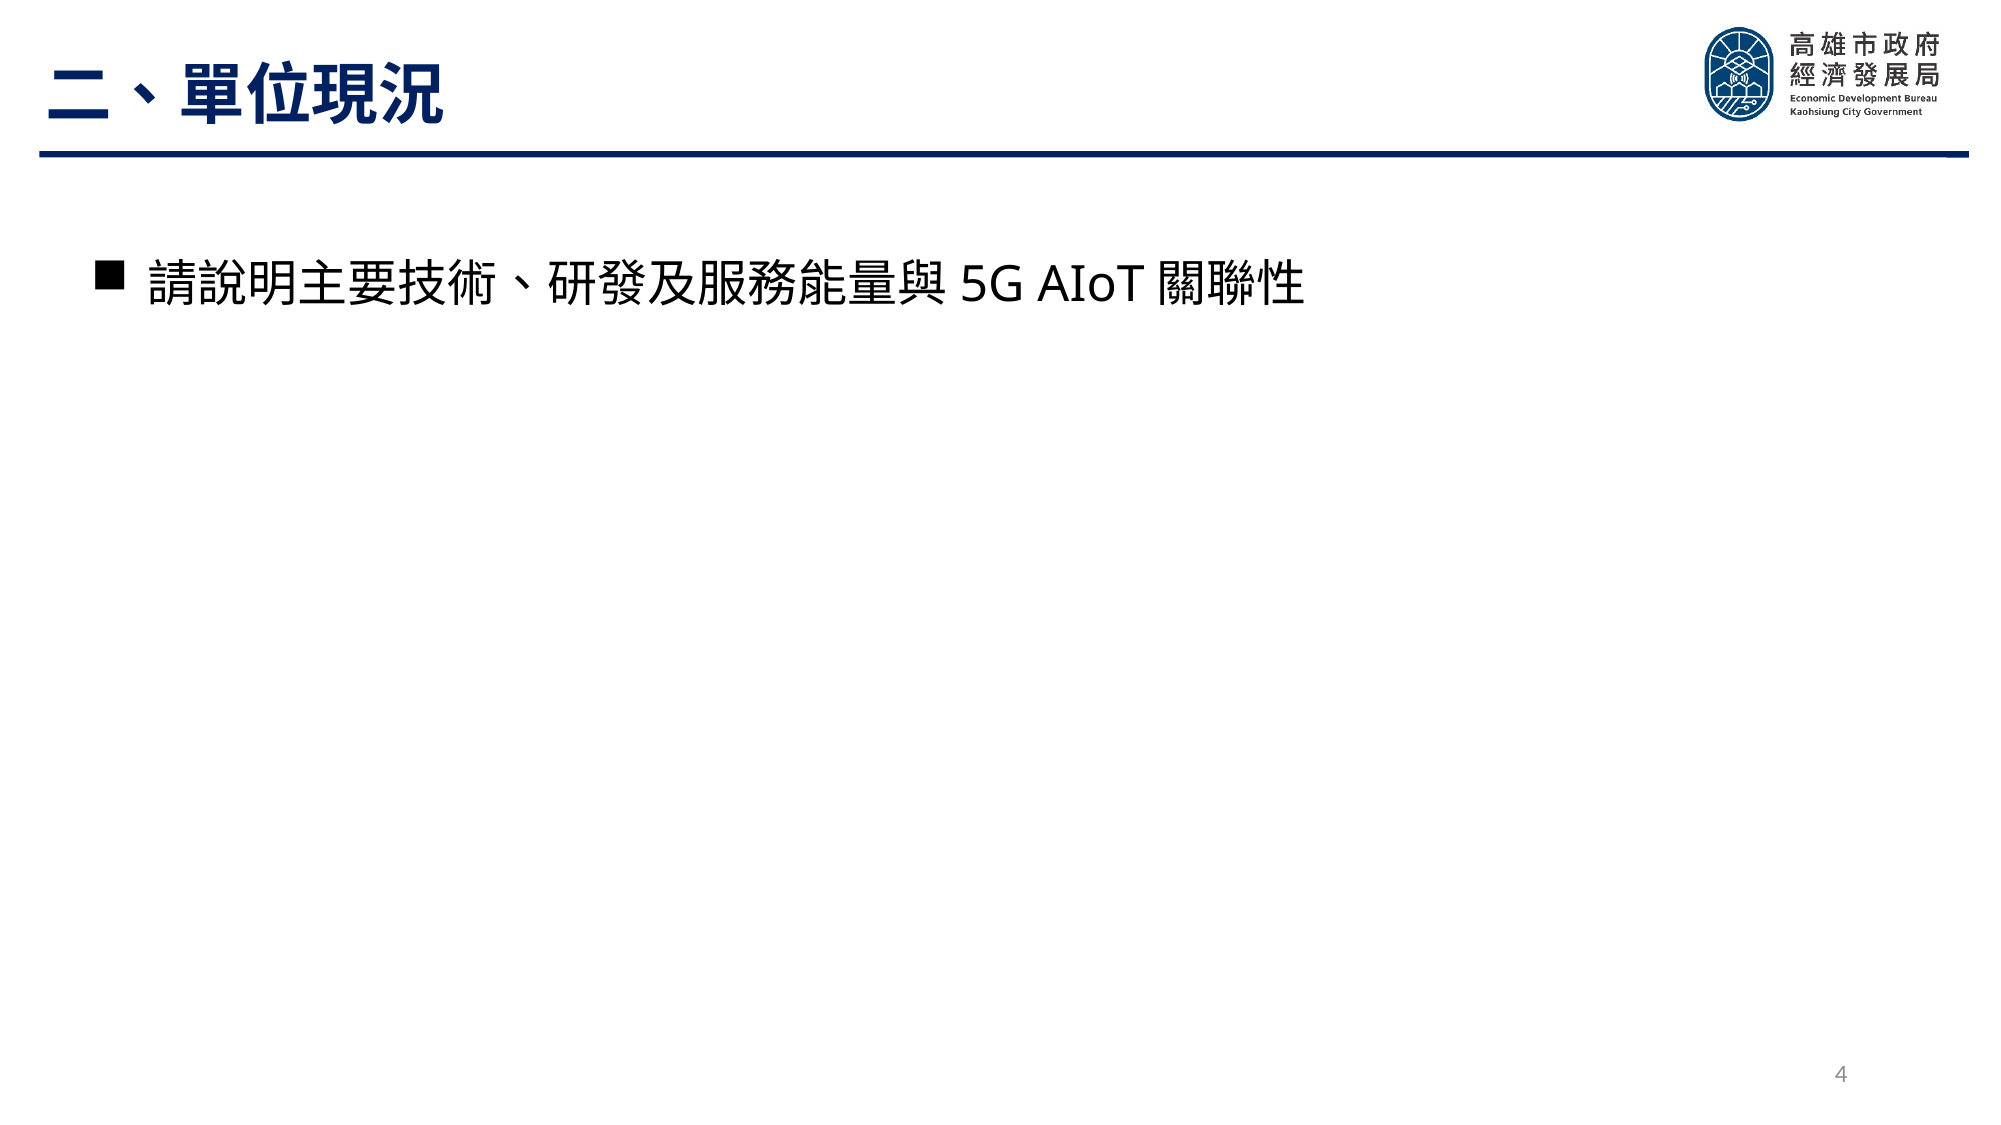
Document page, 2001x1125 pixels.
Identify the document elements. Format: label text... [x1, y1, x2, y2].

slide_number <編號> [1412, 1042, 1863, 1103]
picture [1662, 7, 1969, 148]
text_box 請說明主要技術、研發及服務能量與5G AIoT關聯性 [76, 244, 1758, 319]
text_box 二、單位現況 [29, 16, 1978, 168]
